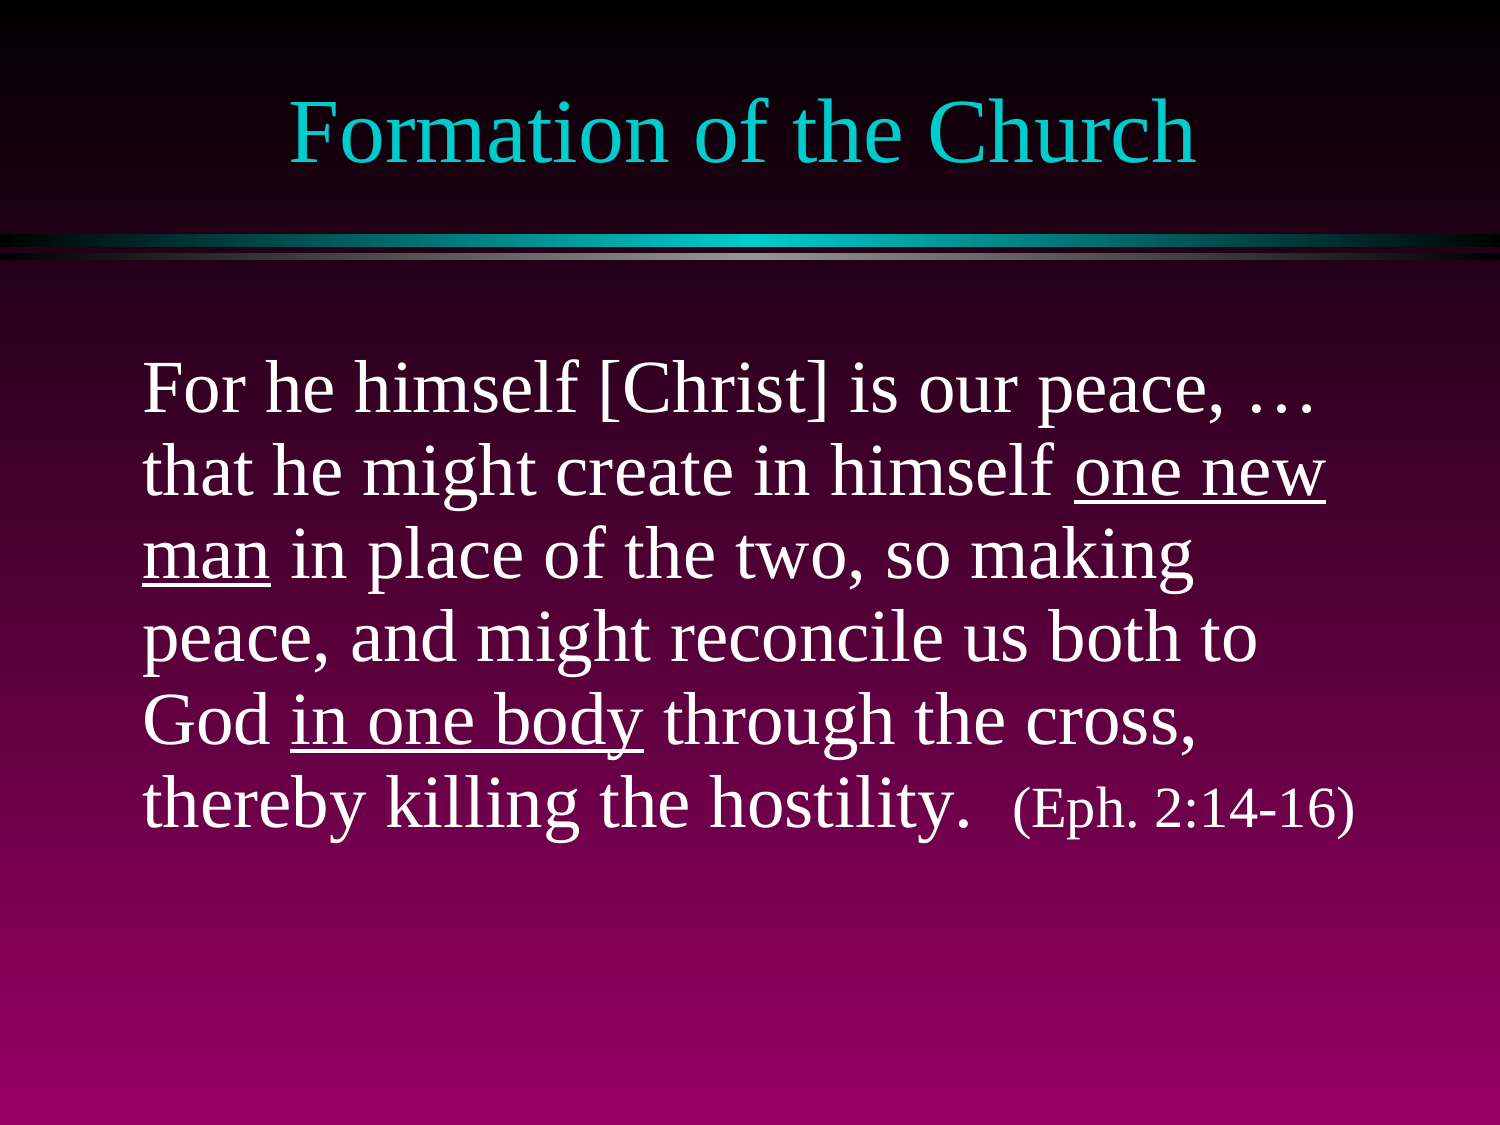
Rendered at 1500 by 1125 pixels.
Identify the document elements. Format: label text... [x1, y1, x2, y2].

text_box For he himself [Christ] is our peace, … that he might create in himself one new man in place of the two, so making peace, and might reconcile us both to God in one body through the cross, thereby killing the hostility. (Eph. 2:14-16) [127, 338, 1394, 852]
title Formation of the Church [99, 44, 1388, 218]
